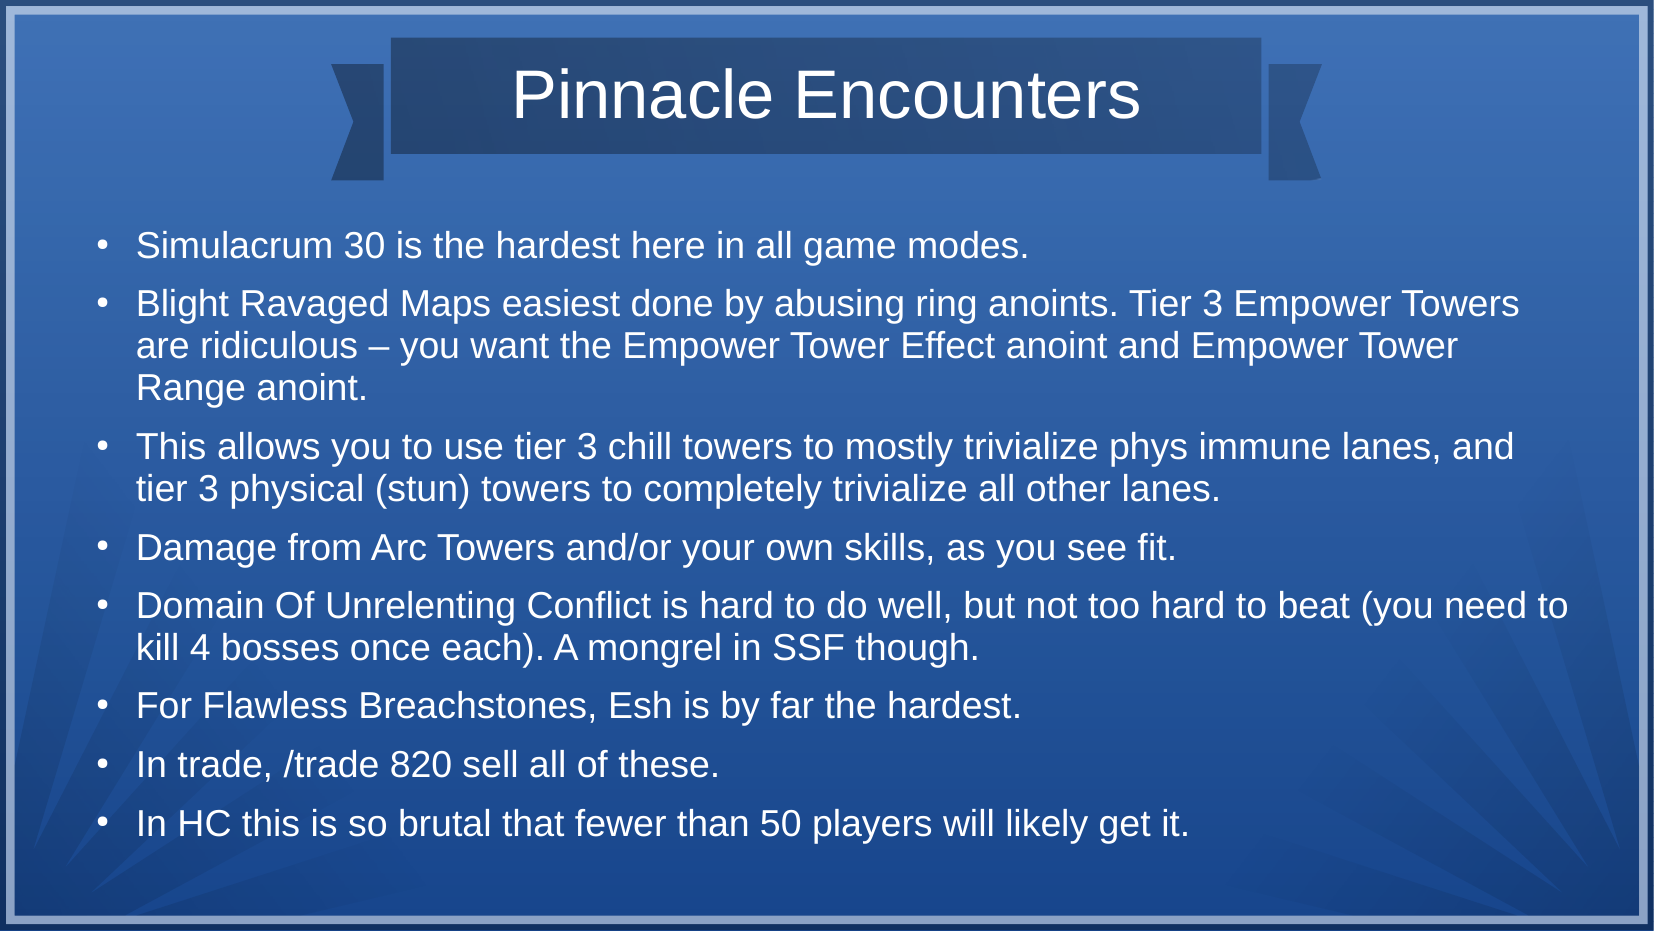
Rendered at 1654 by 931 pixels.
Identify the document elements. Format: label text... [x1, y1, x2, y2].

title Pinnacle Encounters [389, 35, 1264, 154]
list Simulacrum 30 is the hardest here in all game modes. Blight Ravaged Maps easiest done by abusing ring anoints. Tier 3 Empower Towers are ridiculous – you want the Empower Tower Effect anoint and Empower Tower Range anoint. This allows you to use tier 3 chill towers to mostly trivialize phys immune lanes, and tier 3 physical (stun) towers to completely trivialize all other lanes. Damage from Arc Towers and/or your own skills, as you see fit. Domain Of Unrelenting Conflict is hard to do well, but not too hard to beat (you need to kill 4 bosses once each). A mongrel in SSF though. For Flawless Breachstones, Esh is by far the hardest. In trade, /trade 820 sell all of these. In HC this is so brutal that fewer than 50 players will likely get it. [82, 224, 1571, 848]
